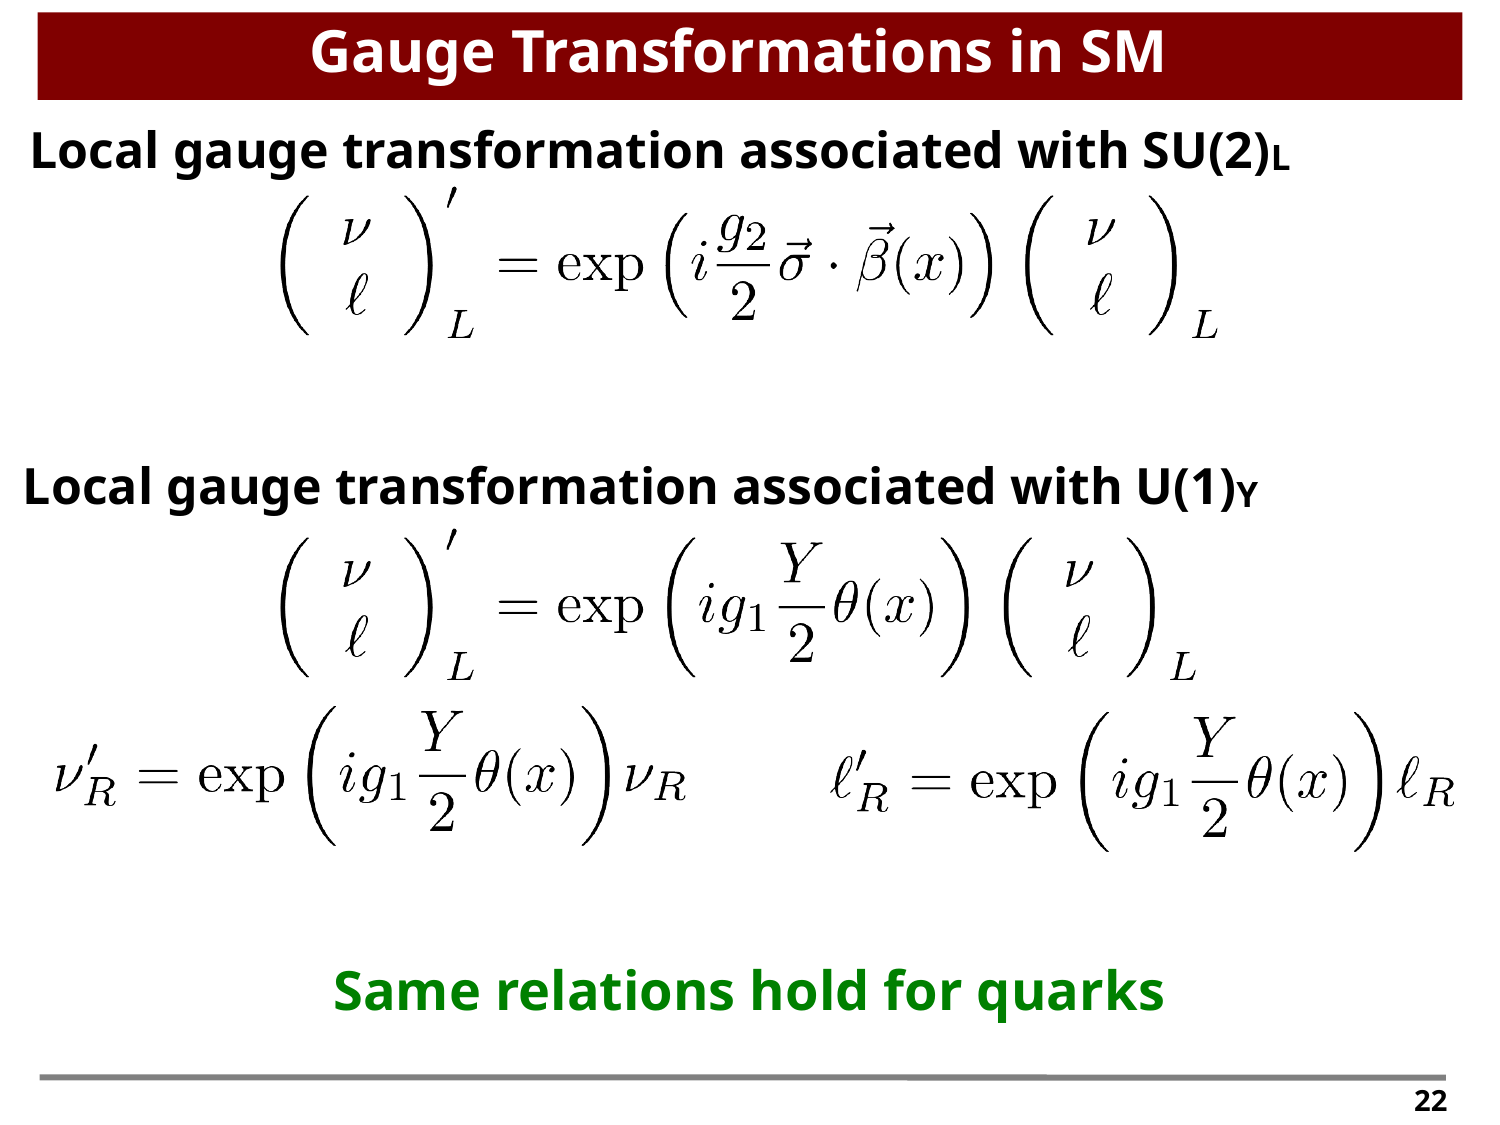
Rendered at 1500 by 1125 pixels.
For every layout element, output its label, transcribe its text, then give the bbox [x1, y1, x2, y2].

picture [55, 705, 686, 846]
picture [280, 186, 1218, 338]
title Gauge Transformations in SM [132, 12, 1345, 96]
list Same relations hold for quarks [25, 956, 1474, 1052]
picture [280, 528, 1196, 680]
list Local gauge transformation associated with SU(2)L [15, 117, 1500, 213]
list Local gauge transformation associated with U(1)Y [8, 454, 1456, 550]
picture [829, 711, 1454, 852]
